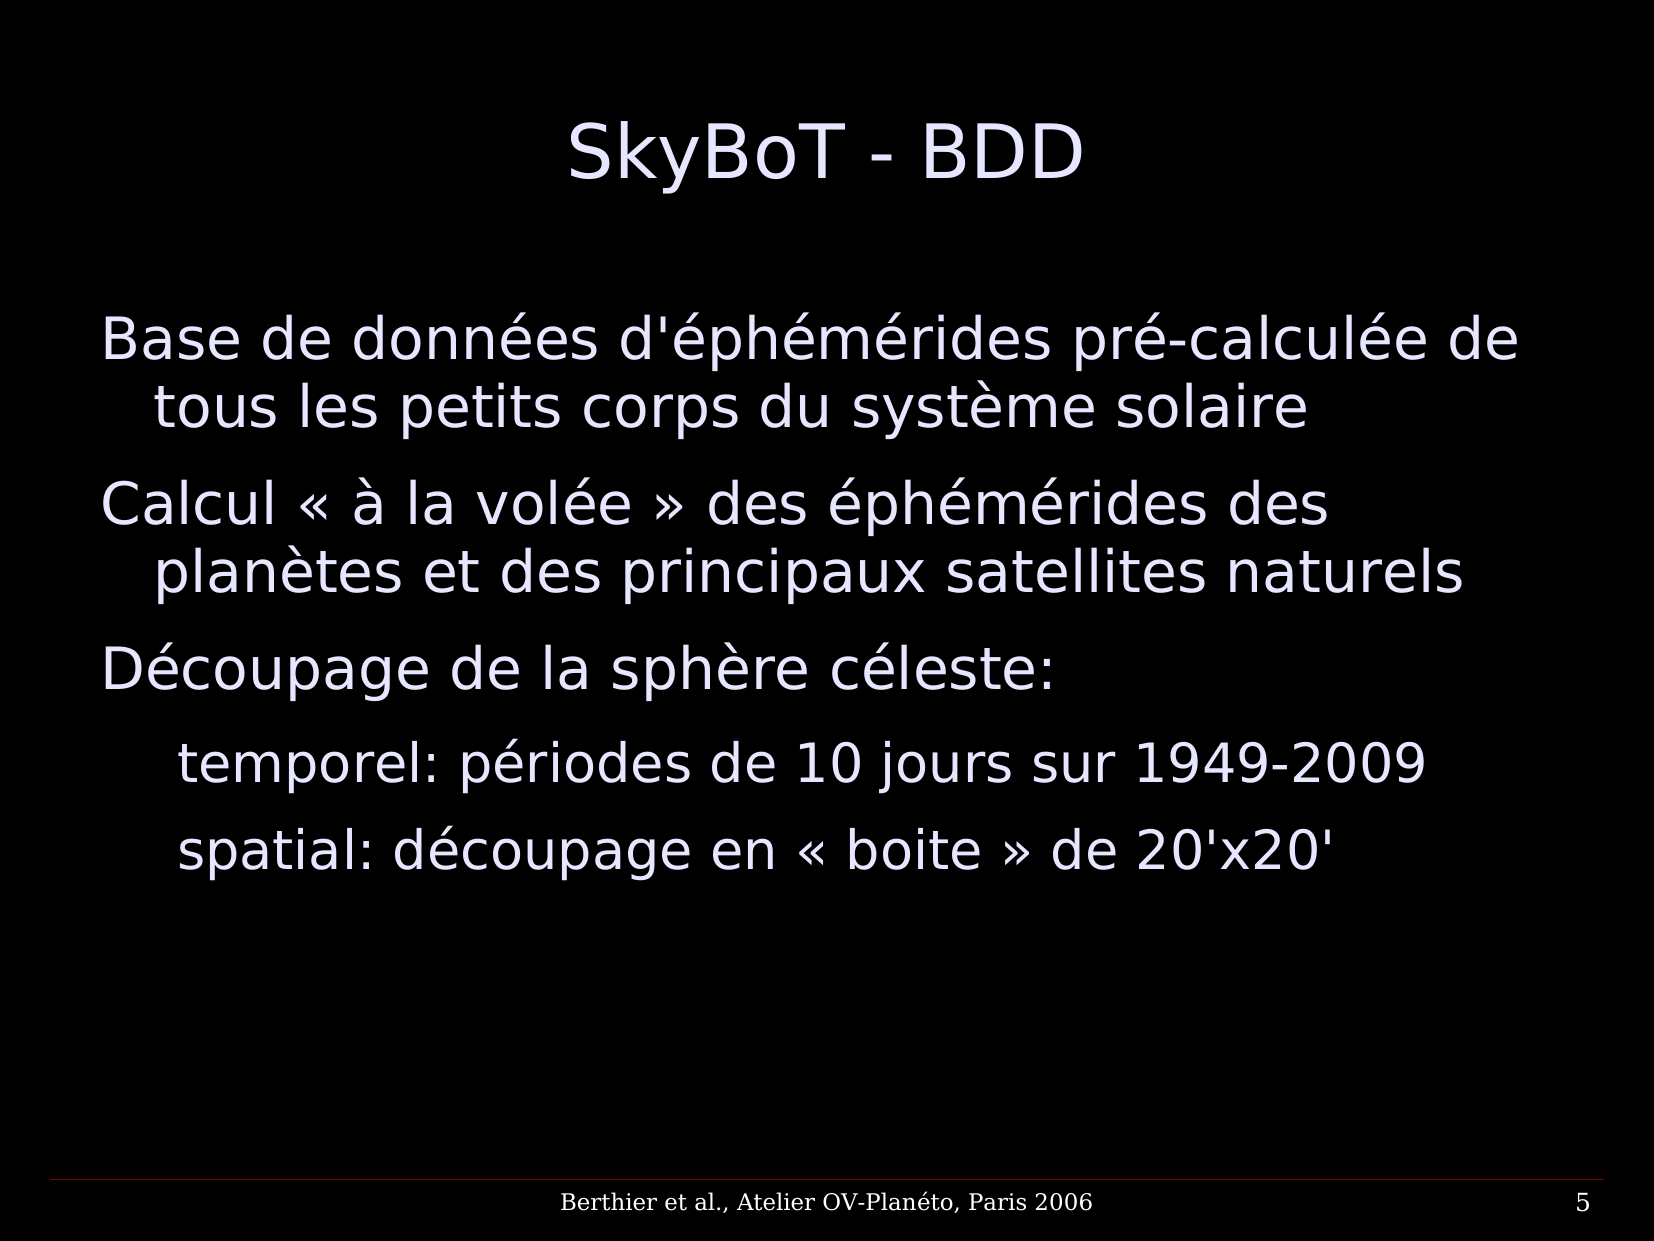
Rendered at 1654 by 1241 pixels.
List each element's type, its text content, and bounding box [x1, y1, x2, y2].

title SkyBoT - BDD [82, 49, 1571, 257]
list Base de données d'éphémérides pré-calculée de tous les petits corps du système solaire Calcul « à la volée » des éphémérides des planètes et des principaux satellites naturels Découpage de la sphère céleste: temporel: périodes de 10 jours sur 1949-2009 spatial: découpage en « boite » de 20'x20' [82, 305, 1546, 1124]
